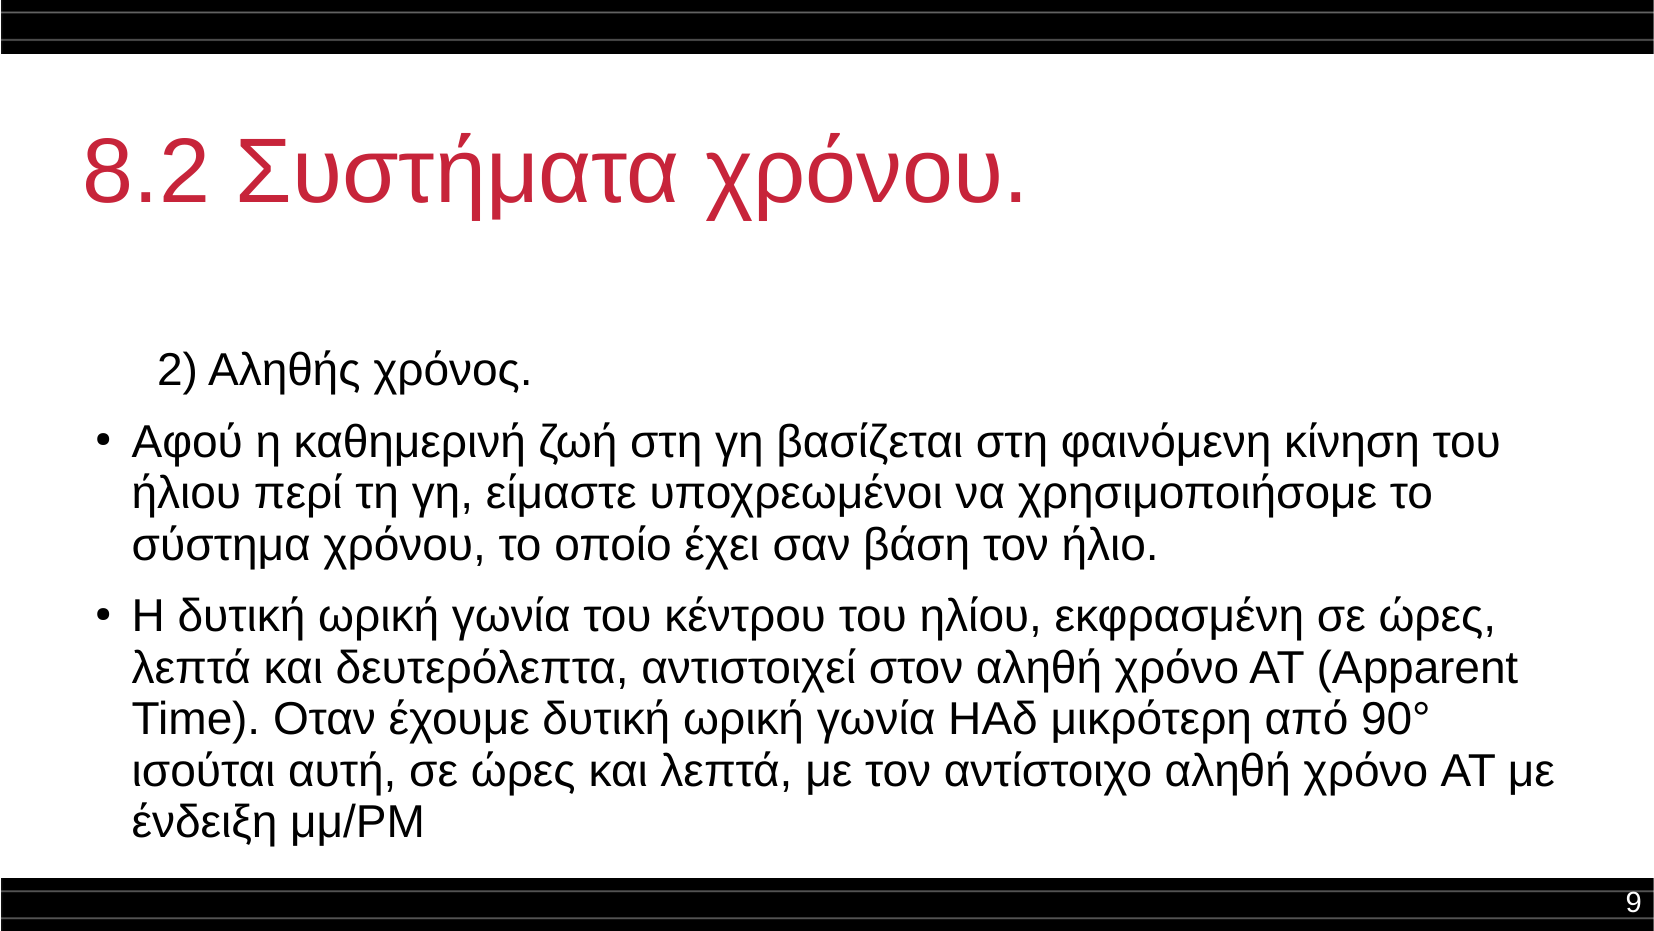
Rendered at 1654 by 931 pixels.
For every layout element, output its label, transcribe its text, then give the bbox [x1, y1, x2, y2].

picture [1, 878, 1654, 931]
picture [1, 0, 1654, 54]
title 8.2 Συστήματα χρόνου. [82, 92, 1571, 249]
list 2) Αληθής χρόνος. Αφού η καθημερινή ζωή στη γη βασίζεται στη φαινόμενη κίνηση του ήλιου περί τη γη, είμαστε υποχρεωμένοι να χρησιμοποιήσομε το σύστημα χρόνου, το οποίο έχει σαν βάση τον ήλιο. Η δυτική ωρική γωνία του κέντρου του ηλίου, εκφρασμένη σε ώρες, λεπτά και δευτερόλεπτα, αντιστοιχεί στον αληθή χρόνο ΑΤ (Apparent Time). Oταν έχουμε δυτική ωρική γωνία ΗΑδ μικρότερη από 90° ισούται αυτή, σε ώρες και λεπτά, με τον αντίστοιχο αληθή χρόνο AT με ένδειξη μμ/ΡΜ [82, 271, 1571, 851]
